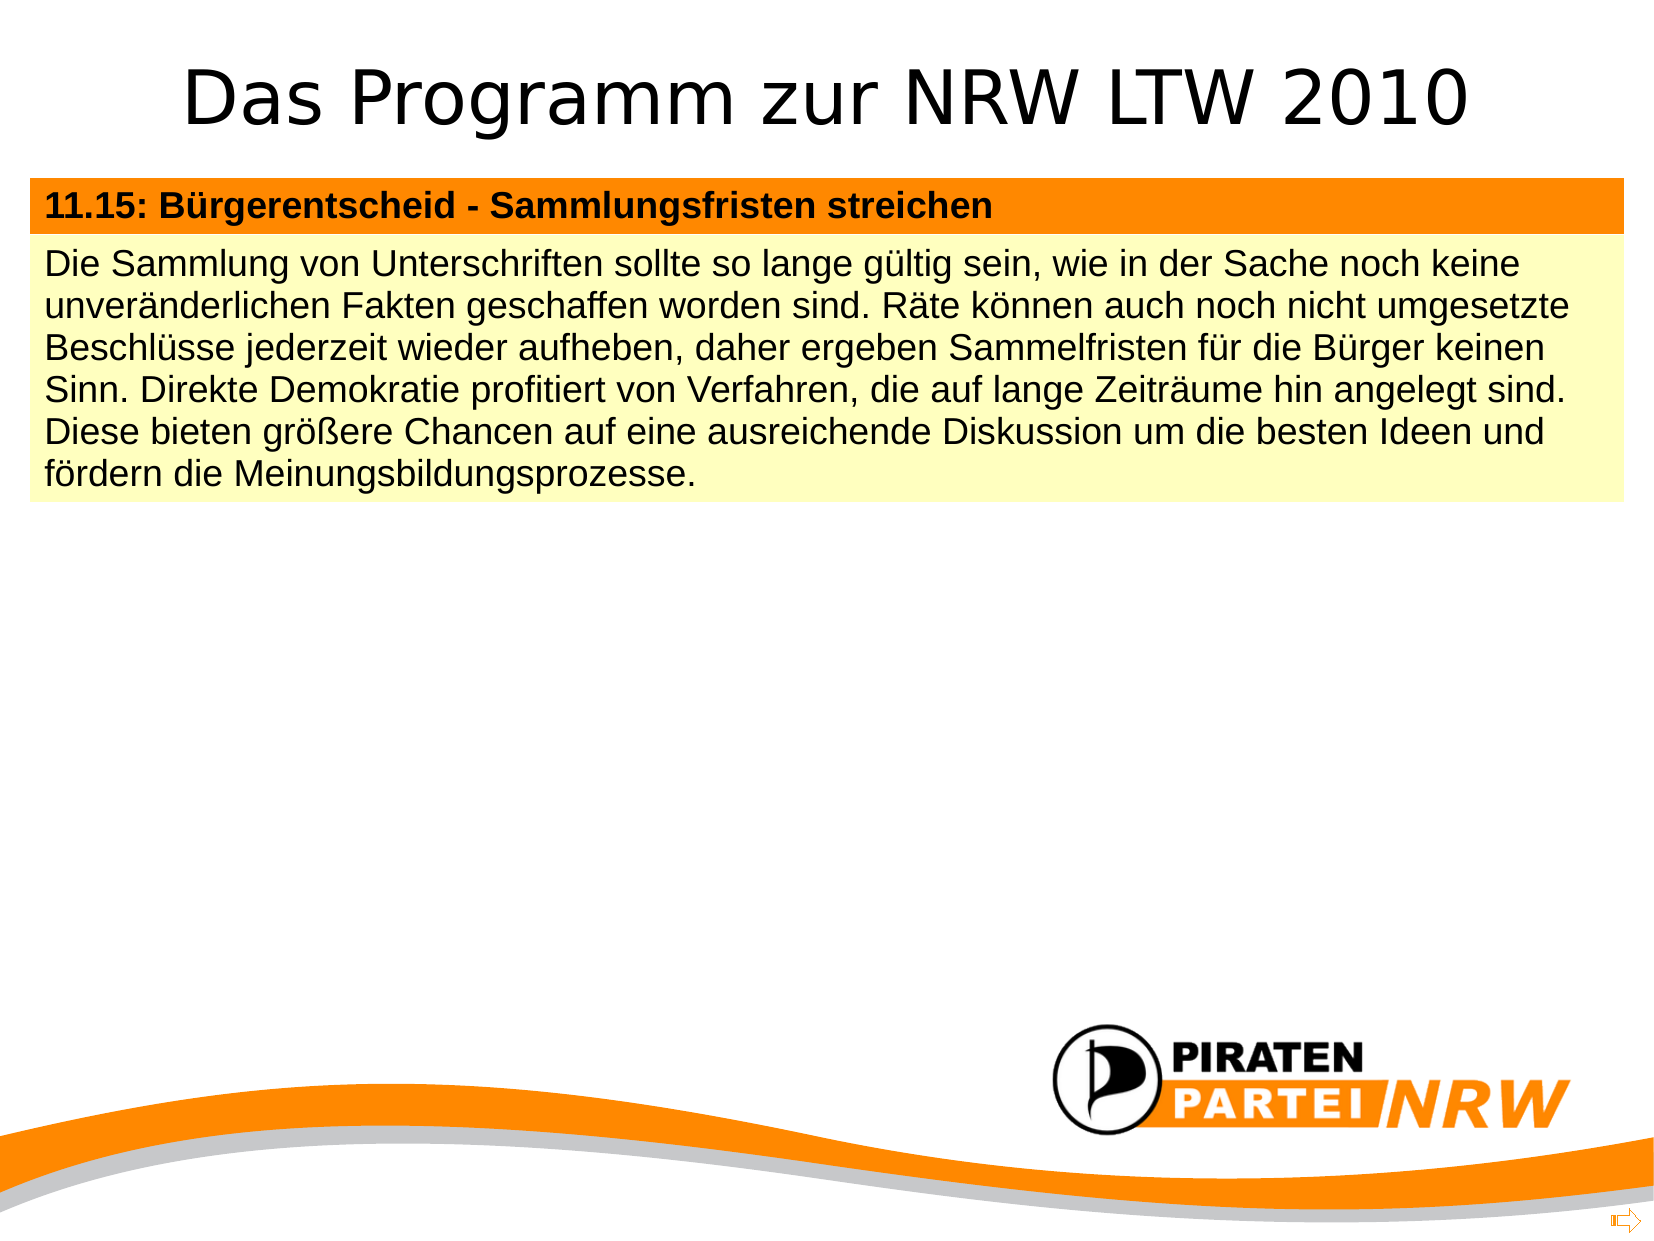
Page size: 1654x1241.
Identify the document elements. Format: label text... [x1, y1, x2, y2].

picture [1045, 1021, 1579, 1140]
table_cell Die Sammlung von Unterschriften sollte so lange gültig sein, wie in der Sache noch keine unveränderlichen Fakten geschaffen worden sind. Räte können auch noch nicht umgesetzte Beschlüsse jederzeit wieder aufheben, daher ergeben Sammelfristen für die Bürger keinen Sinn. Direkte Demokratie profitiert von Verfahren, die auf lange Zeiträume hin angelegt sind. Diese bieten größere Chancen auf eine ausreichende Diskussion um die besten Ideen und fördern die Meinungsbildungsprozesse. [30, 235, 1624, 502]
table_header 11.15: Bürgerentscheid - Sammlungsfristen streichen [30, 178, 1624, 234]
title Das Programm zur NRW LTW 2010 [82, 54, 1571, 143]
